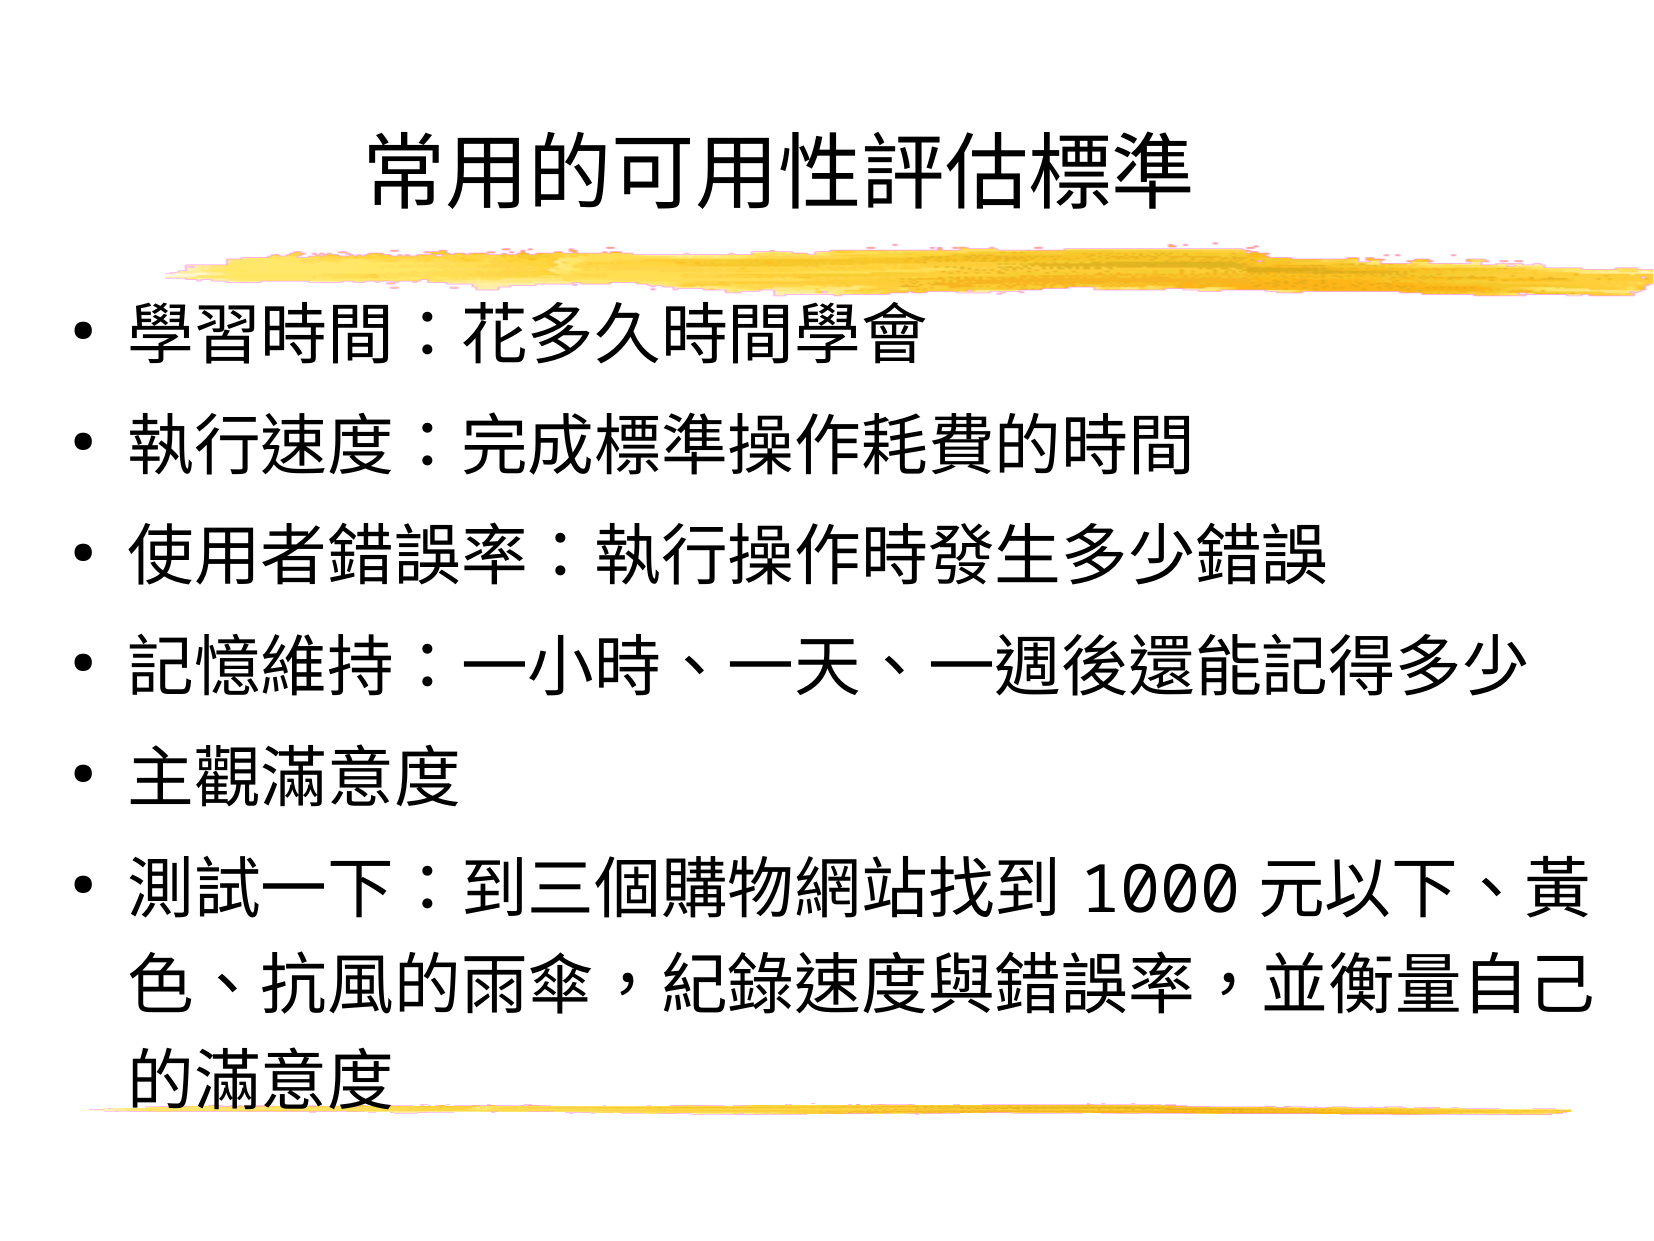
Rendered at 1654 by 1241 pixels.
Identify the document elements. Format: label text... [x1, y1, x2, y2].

list 學習時間：花多久時間學會 執行速度：完成標準操作耗費的時間 使用者錯誤率：執行操作時發生多少錯誤 記憶維持：一小時、一天、一週後還能記得多少 主觀滿意度 測試一下：到三個購物網站找到1000元以下、黃色、抗風的雨傘，紀錄速度與錯誤率，並衡量自己的滿意度 [56, 274, 1626, 1241]
picture [165, 237, 1654, 308]
title 常用的可用性評估標準 [76, 12, 1482, 235]
